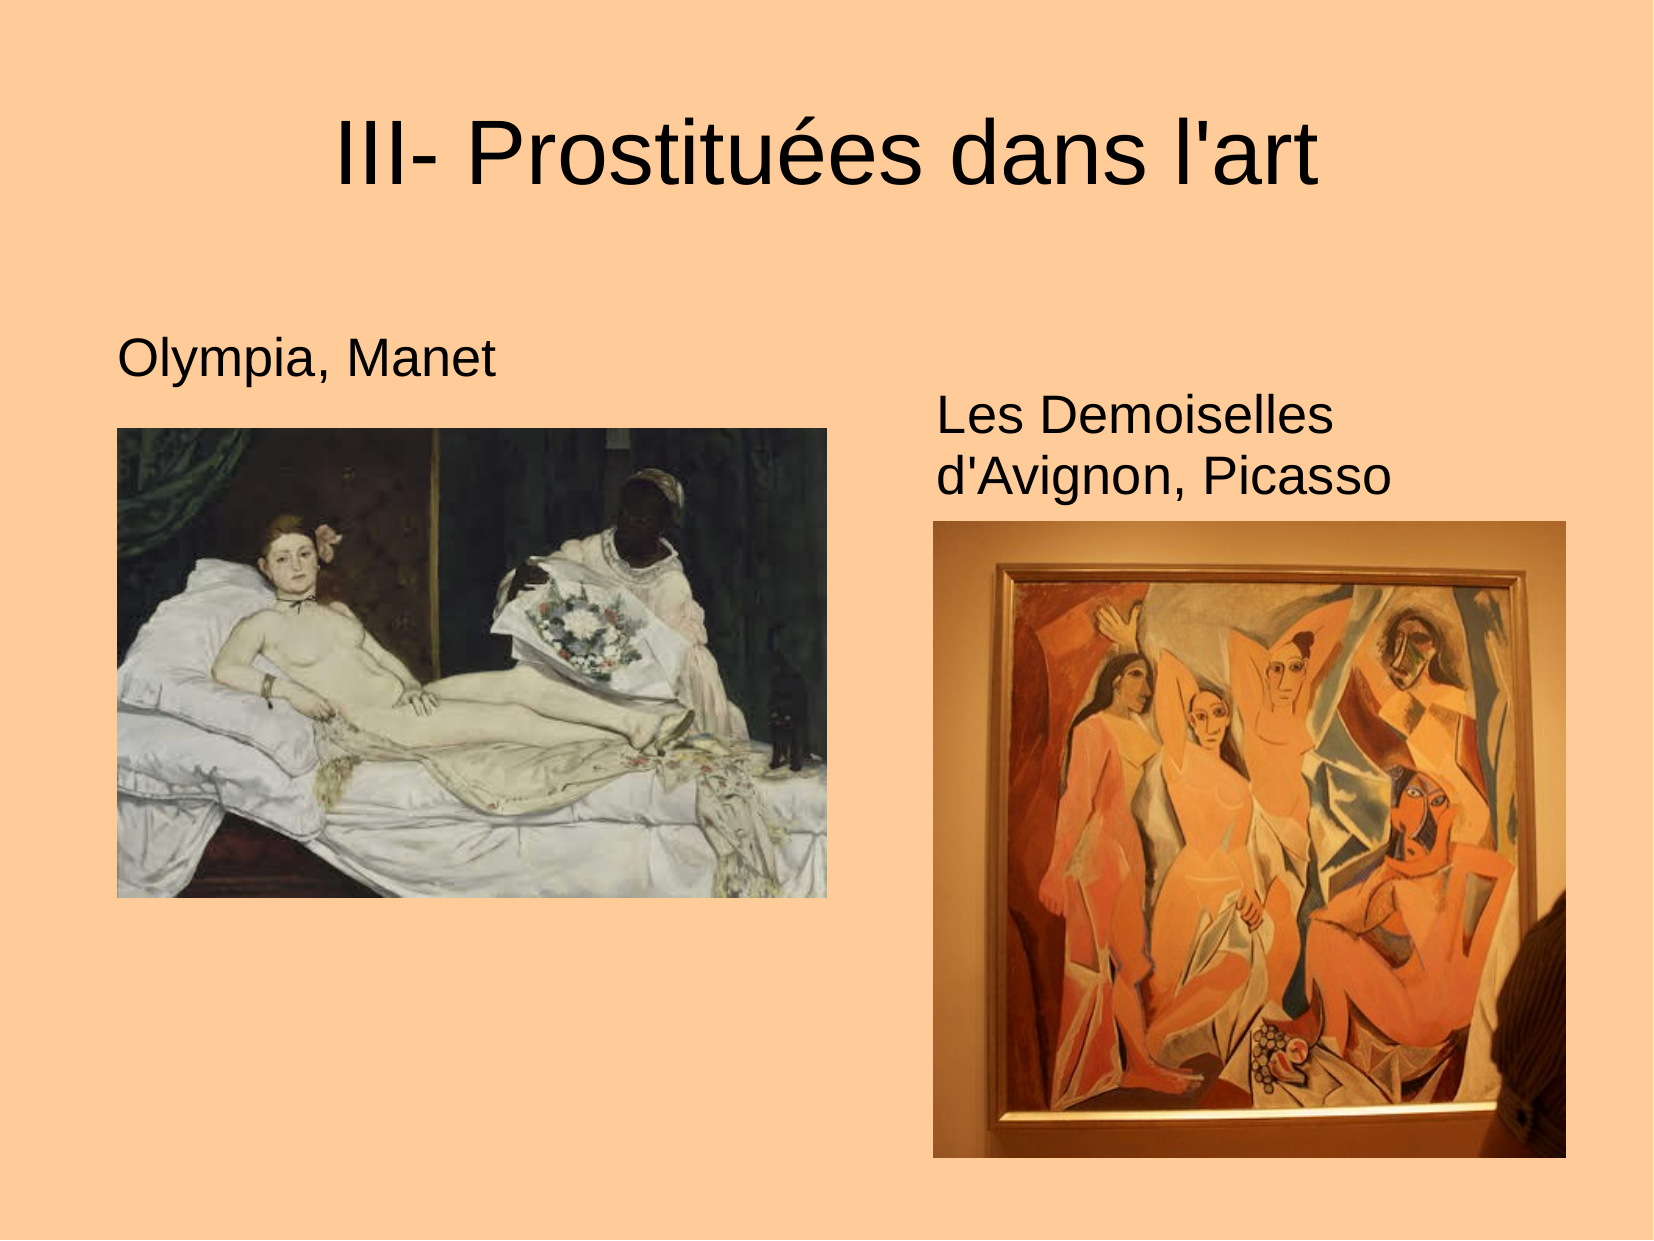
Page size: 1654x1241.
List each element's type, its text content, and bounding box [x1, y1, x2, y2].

picture [117, 428, 827, 898]
picture [933, 521, 1566, 1158]
subtitle Olympia, Manet [35, 290, 579, 426]
title III- Prostituées dans l'art [82, 49, 1571, 257]
text_box Les Demoiselles d'Avignon, Picasso [922, 377, 1442, 514]
